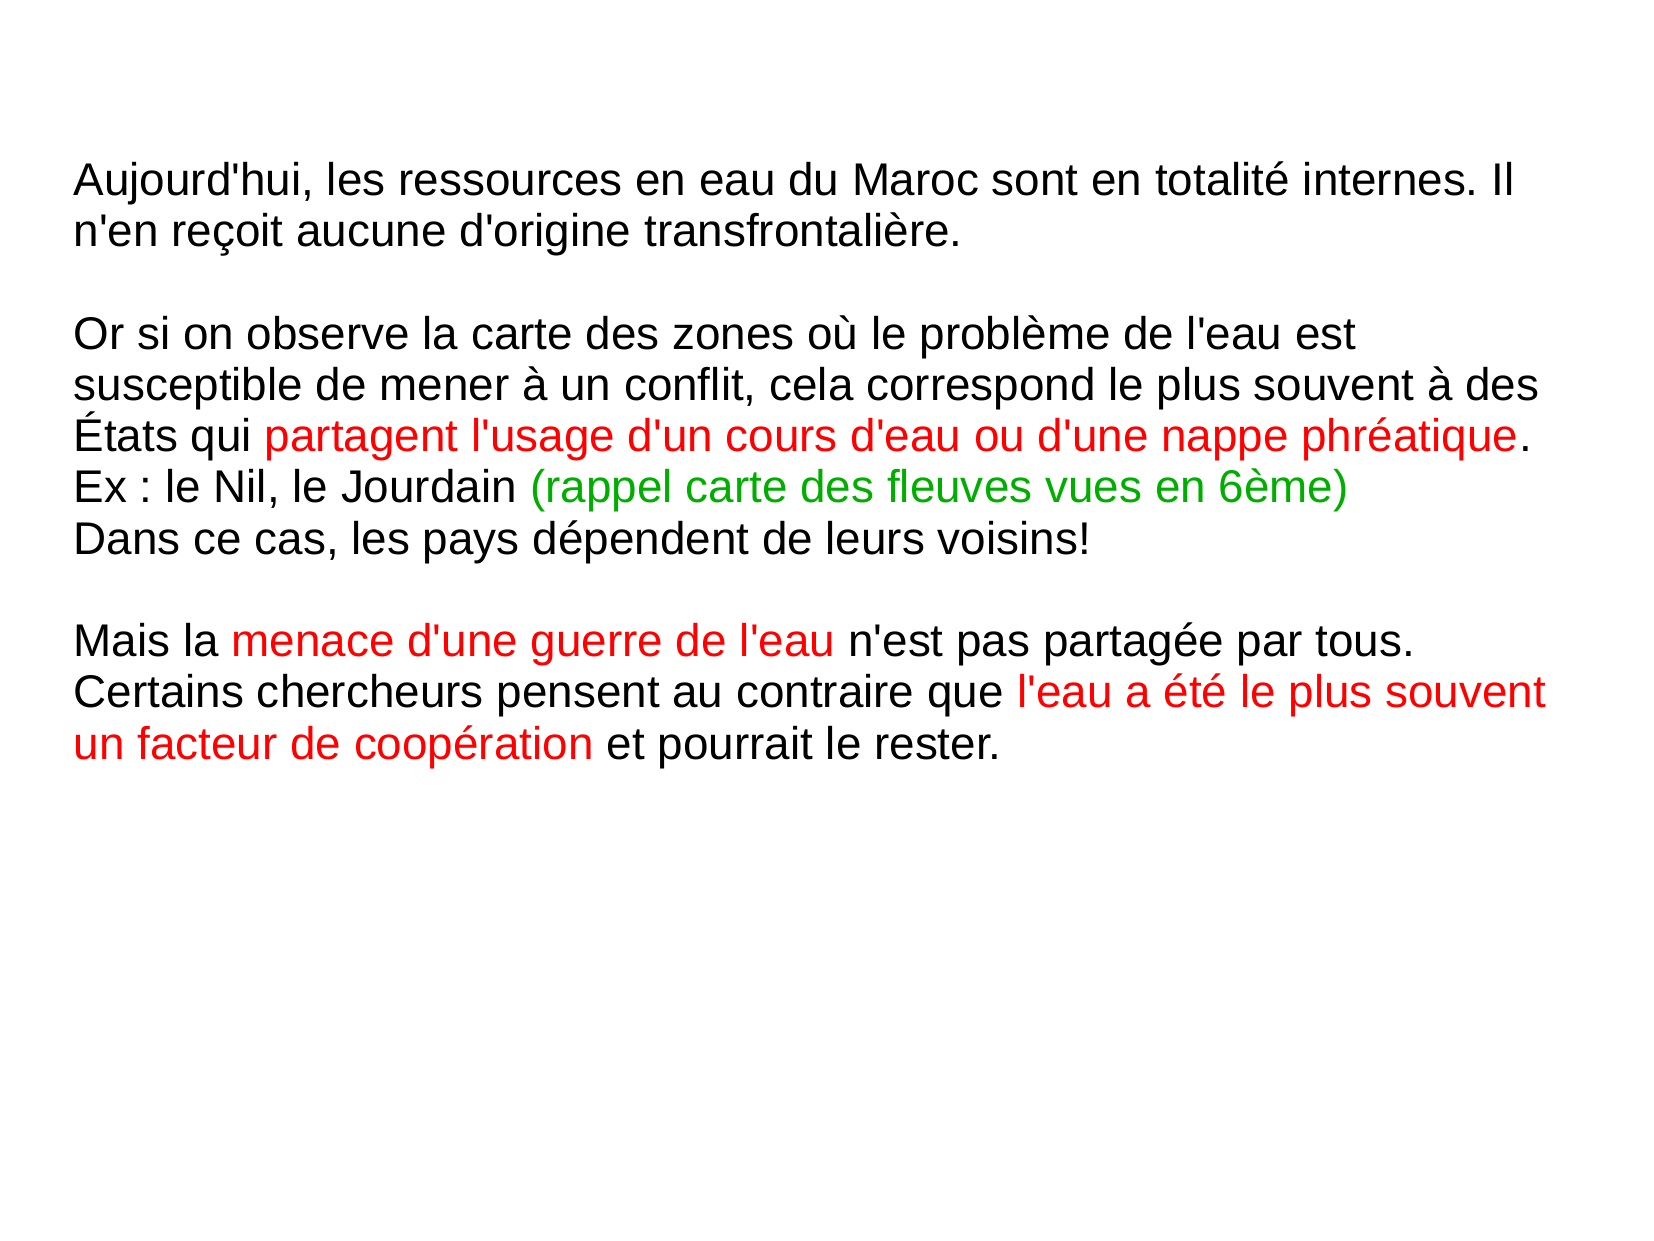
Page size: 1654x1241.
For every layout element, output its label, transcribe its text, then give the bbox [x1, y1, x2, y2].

text_box Aujourd'hui, les ressources en eau du Maroc sont en totalité internes. Il n'en reçoit aucune d'origine transfrontalière. Or si on observe la carte des zones où le problème de l'eau est susceptible de mener à un conflit, cela correspond le plus souvent à des États qui partagent l'usage d'un cours d'eau ou d'une nappe phréatique. Ex : le Nil, le Jourdain (rappel carte des fleuves vues en 6ème) Dans ce cas, les pays dépendent de leurs voisins! Mais la menace d'une guerre de l'eau n'est pas partagée par tous. Certains chercheurs pensent au contraire que l'eau a été le plus souvent un facteur de coopération et pourrait le rester. [59, 146, 1565, 876]
